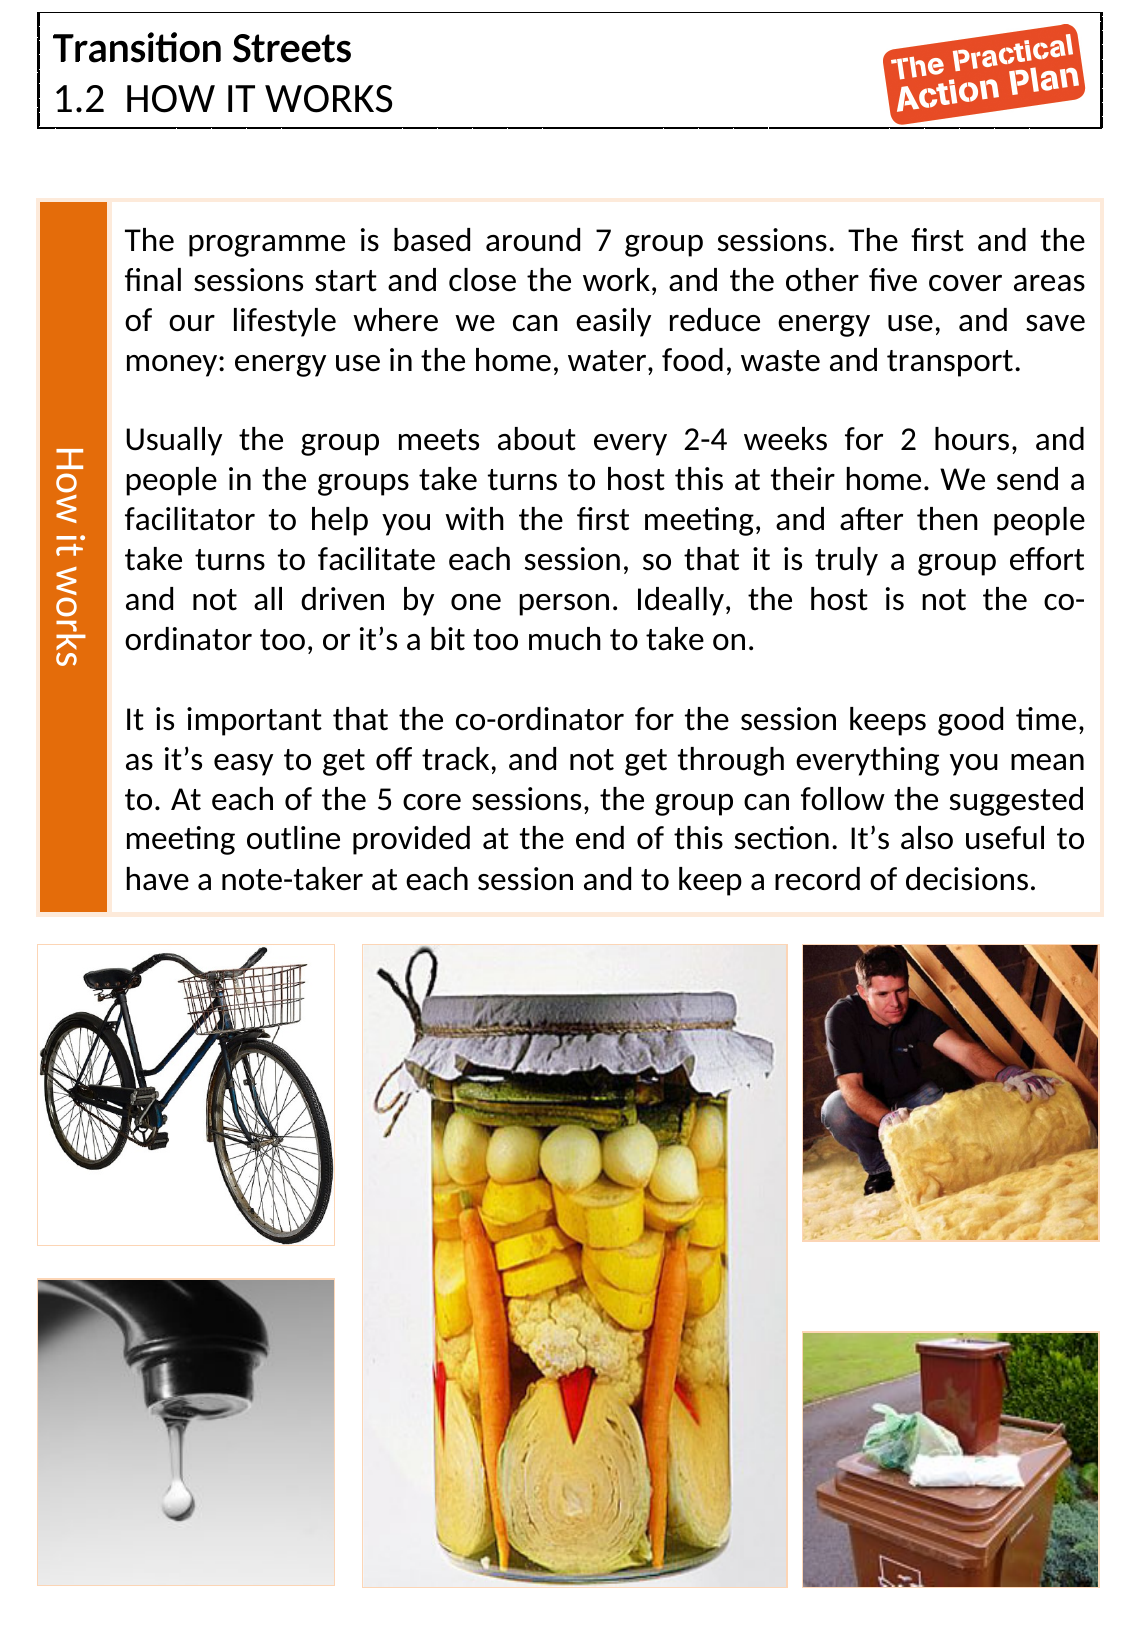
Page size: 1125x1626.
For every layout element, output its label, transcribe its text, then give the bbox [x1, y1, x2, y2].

picture [38, 1279, 334, 1585]
picture [803, 945, 1099, 1241]
text_box Transition Streets 1.2 HOW IT WORKS [38, 12, 1102, 129]
picture [38, 945, 334, 1245]
picture [803, 1332, 1099, 1587]
text_box The programme is based around 7 group sessions. The first and the final sessions start and close the work, and the other five cover areas of our lifestyle where we can easily reduce energy use, and save money: energy use in the home, water, food, waste and transport. Usually the group meets about every 2-4 weeks for 2 hours, and people in the groups take turns to host this at their home. We send a facilitator to help you with the first meeting, and after then people take turns to facilitate each session, so that it is truly a group effort and not all driven by one person. Ideally, the host is not the co-ordinator too, or it’s a bit too much to take on. It is important that the co-ordinator for the session keeps good time, as it’s easy to get off track, and not get through everything you mean to. At each of the 5 core sessions, the group can follow the suggested meeting outline provided at the end of this section. It’s also useful to have a note-taker at each session and to keep a record of decisions. [109, 200, 1103, 915]
picture [363, 945, 787, 1587]
text_box How it works [37, 200, 109, 915]
